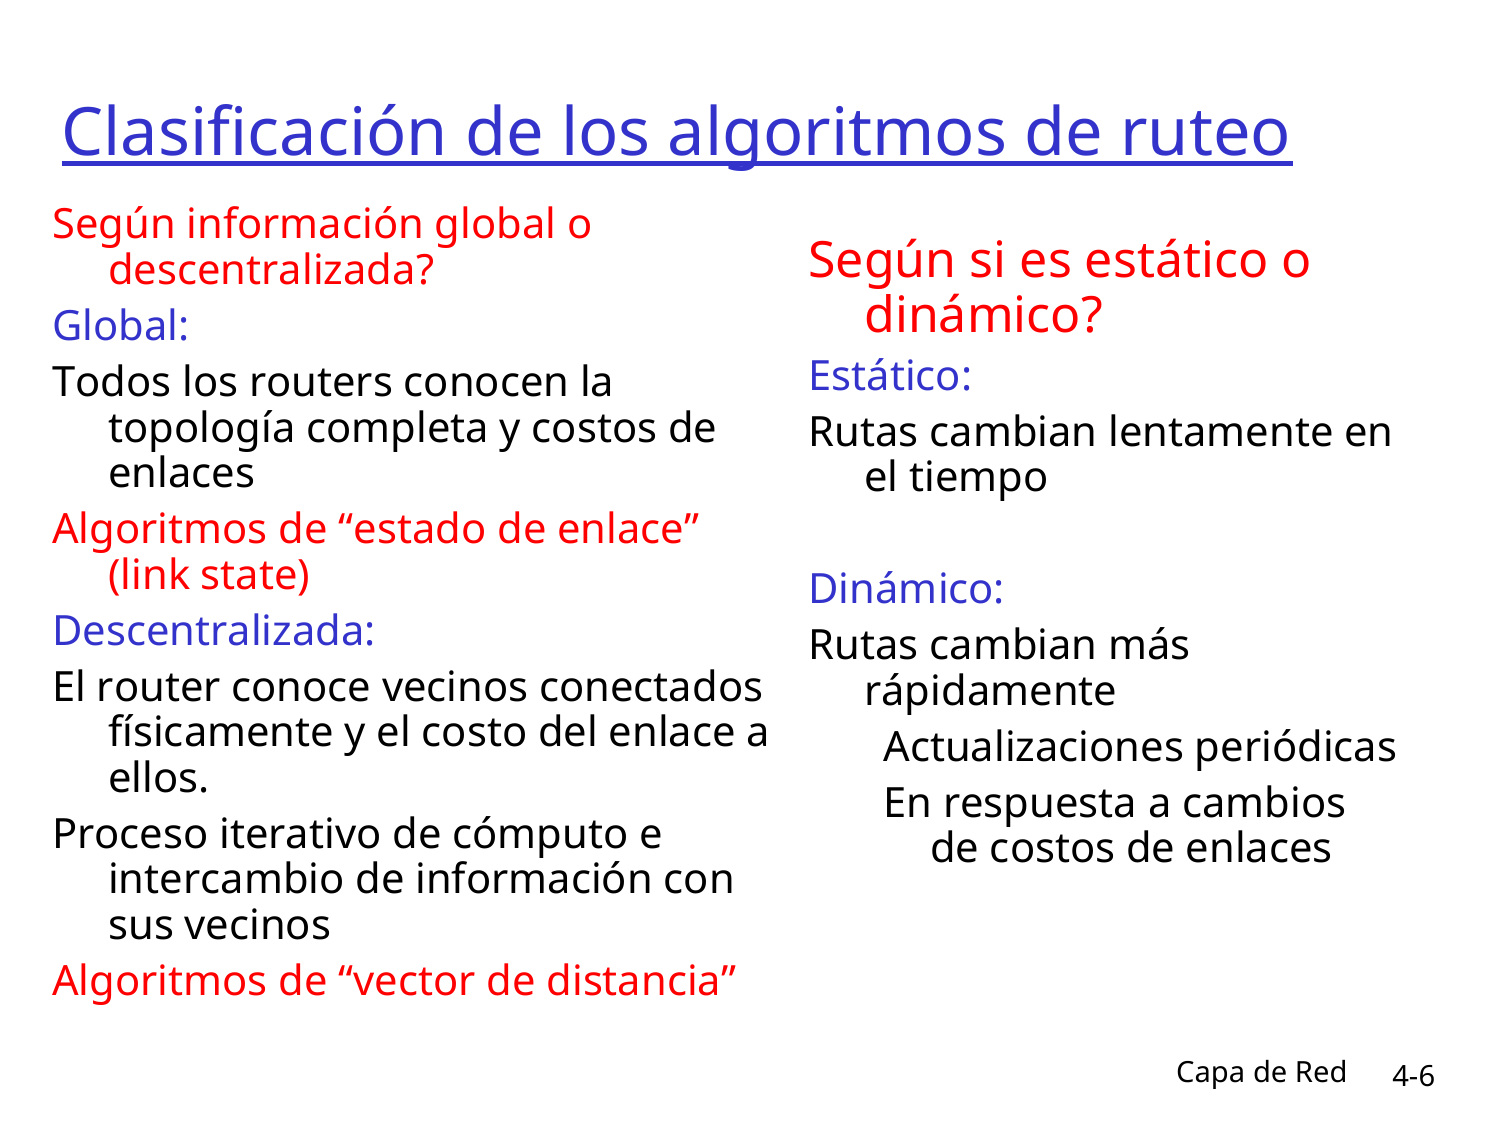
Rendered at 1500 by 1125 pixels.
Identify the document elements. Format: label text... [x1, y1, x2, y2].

title Clasificación de los algoritmos de ruteo [46, 37, 1417, 225]
list Según información global o descentralizada? Global: Todos los routers conocen la topología completa y costos de enlaces Algoritmos de “estado de enlace” (link state) Descentralizada: El router conoce vecinos conectados físicamente y el costo del enlace a ellos. Proceso iterativo de cómputo e intercambio de información con sus vecinos Algoritmos de “vector de distancia” [37, 194, 788, 1086]
list Según si es estático o dinámico? Estático: Rutas cambian lentamente en el tiempo Dinámico: Rutas cambian más rápidamente Actualizaciones periódicas En respuesta a cambios de costos de enlaces [793, 226, 1419, 990]
